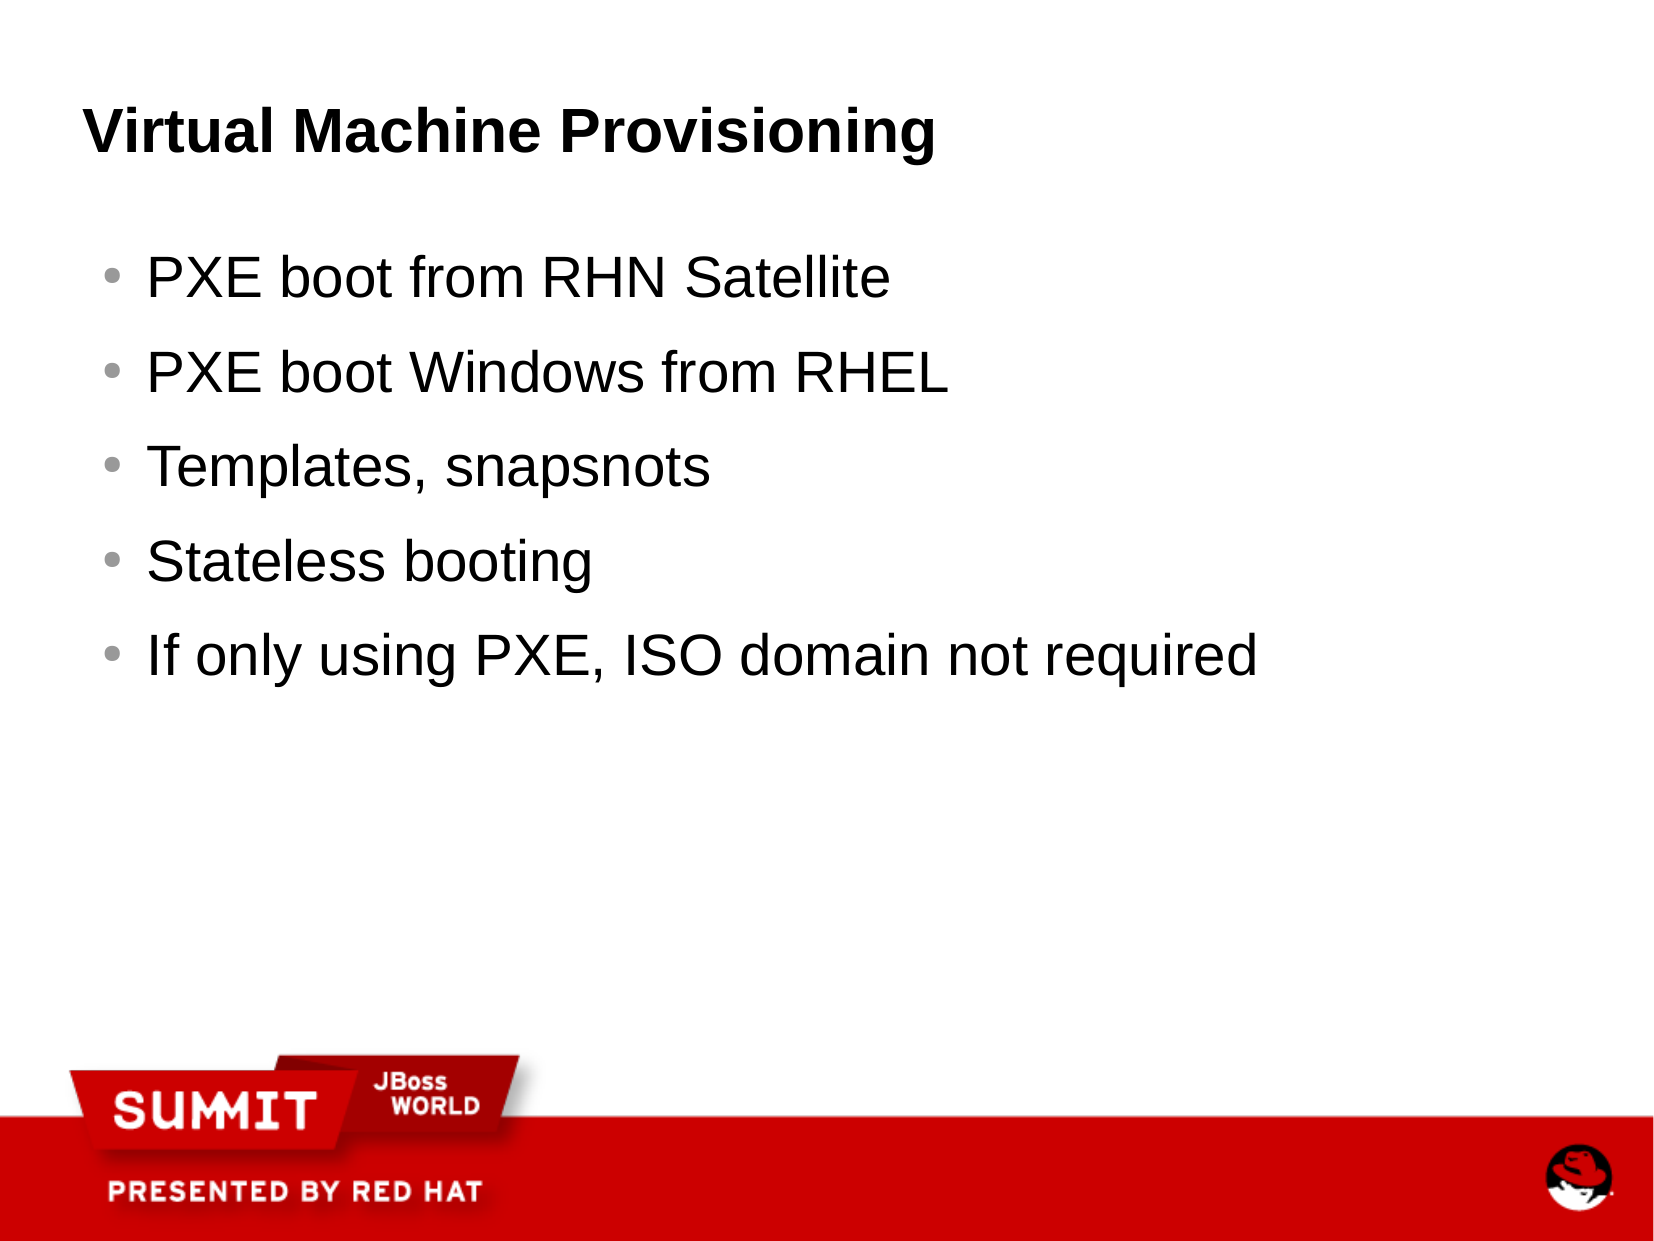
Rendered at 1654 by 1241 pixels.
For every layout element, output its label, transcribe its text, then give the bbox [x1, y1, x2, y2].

title Virtual Machine Provisioning [82, 45, 1571, 218]
list PXE boot from RHN Satellite PXE boot Windows from RHEL Templates, snapsnots Stateless booting If only using PXE, ISO domain not required [86, 244, 1576, 1024]
picture [0, 1043, 1654, 1241]
